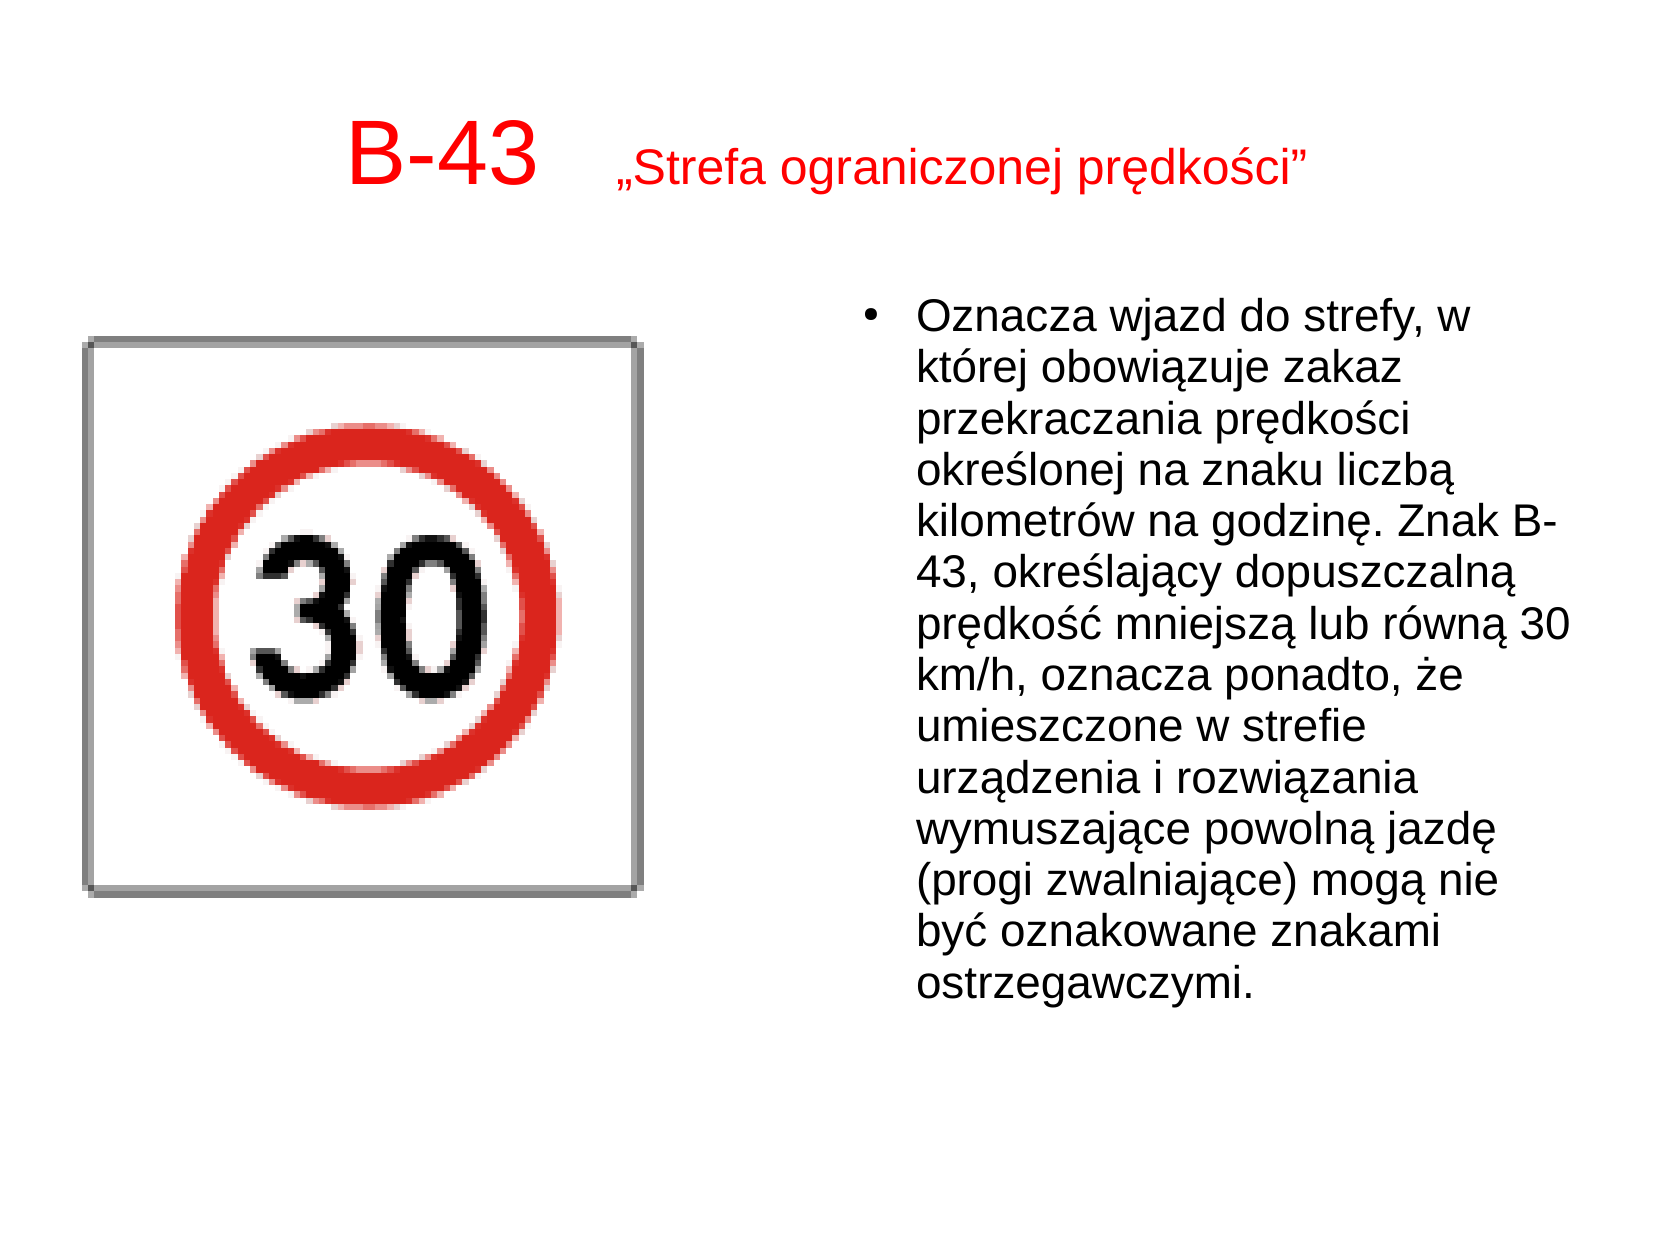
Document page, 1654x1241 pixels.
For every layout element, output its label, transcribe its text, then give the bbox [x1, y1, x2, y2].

list Oznacza wjazd do strefy, w której obowiązuje zakaz przekraczania prędkości określonej na znaku liczbą kilometrów na godzinę. Znak B-43, określający dopuszczalną prędkość mniejszą lub równą 30 km/h, oznacza ponadto, że umieszczone w strefie urządzenia i rozwiązania wymuszające powolną jazdę (progi zwalniające) mogą nie być oznakowane znakami ostrzegawczymi. [845, 290, 1572, 1094]
title B-43 „Strefa ograniczonej prędkości” [82, 56, 1571, 250]
picture [82, 336, 644, 898]
